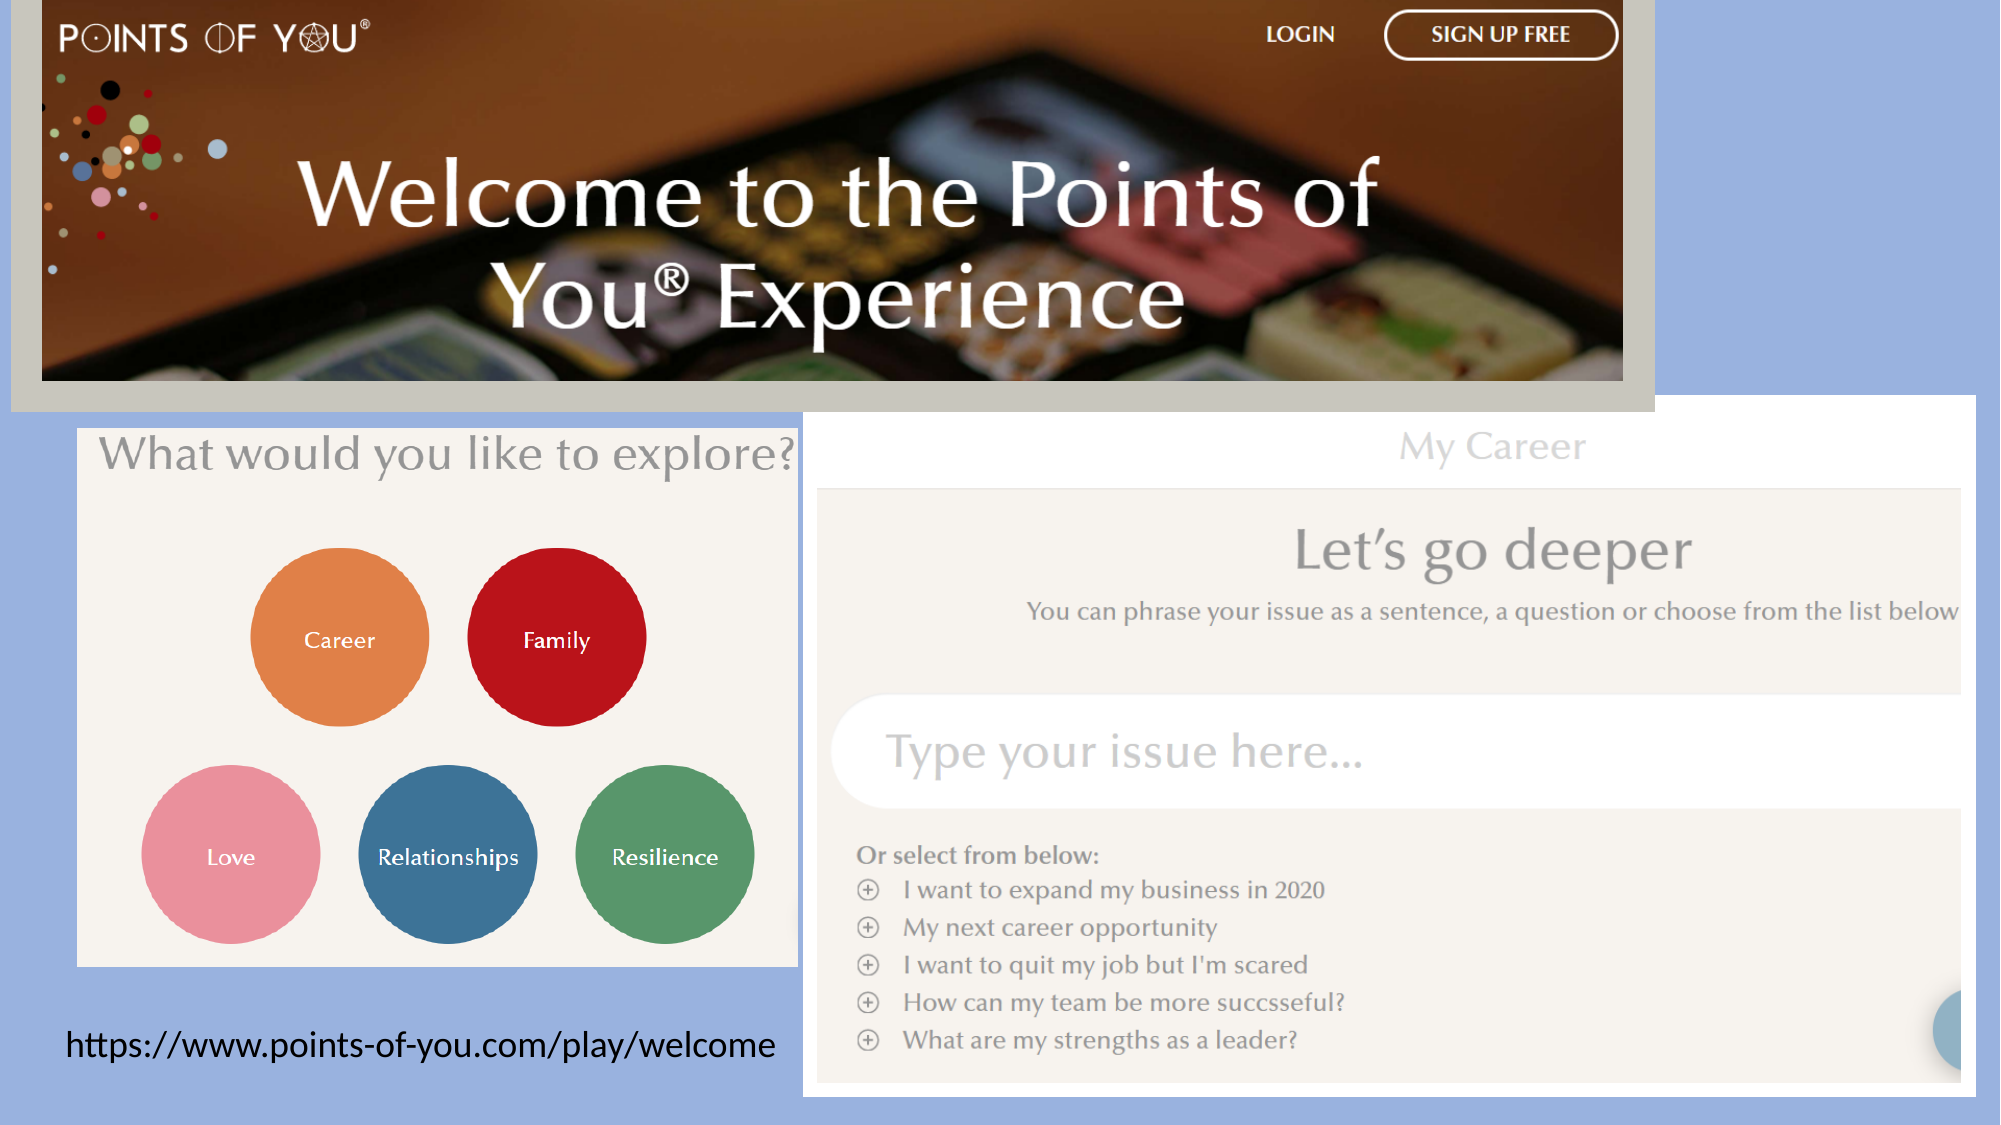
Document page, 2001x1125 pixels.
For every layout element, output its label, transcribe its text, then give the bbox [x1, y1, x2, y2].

picture [41, 0, 1624, 382]
text_box https://www.points-of-you.com/play/welcome [50, 1012, 792, 1073]
picture [77, 428, 798, 967]
picture [817, 409, 1961, 1083]
